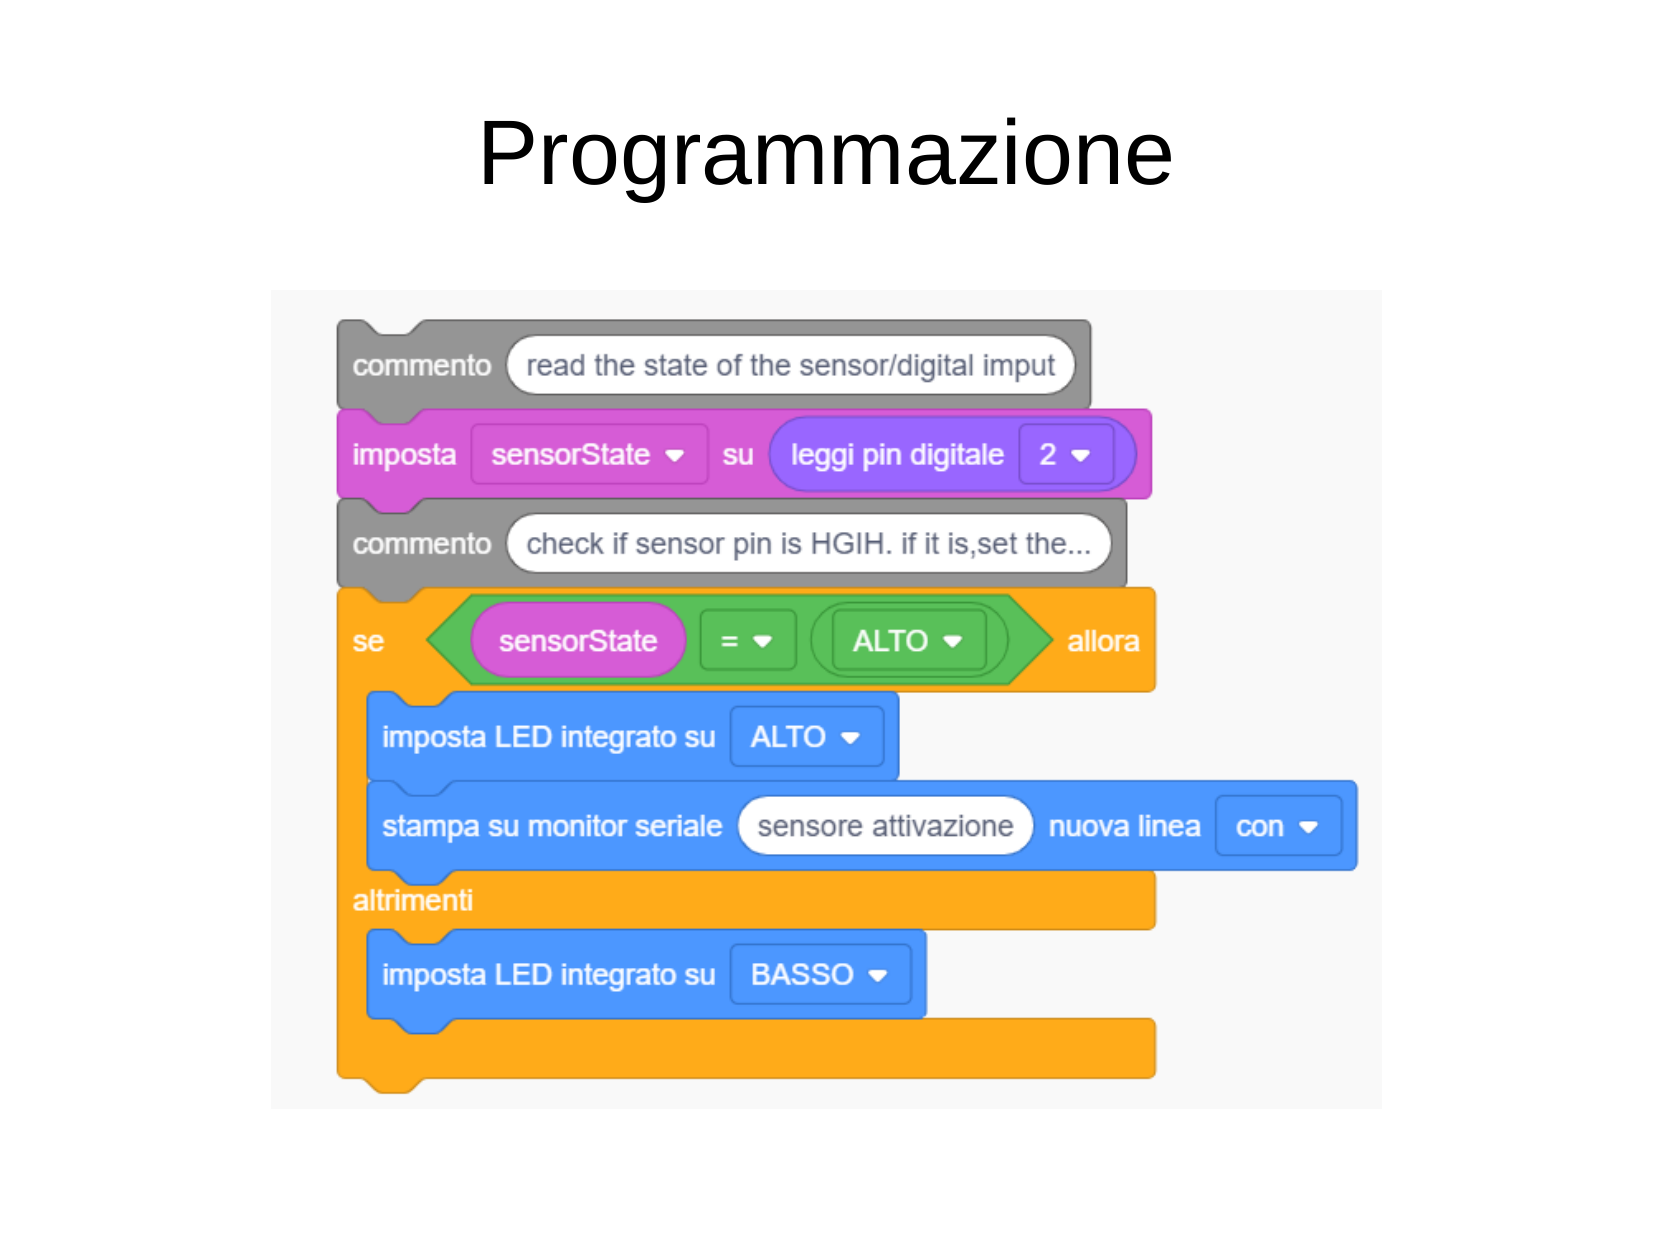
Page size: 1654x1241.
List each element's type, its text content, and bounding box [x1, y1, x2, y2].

picture [271, 290, 1382, 1109]
title Programmazione [82, 49, 1571, 257]
